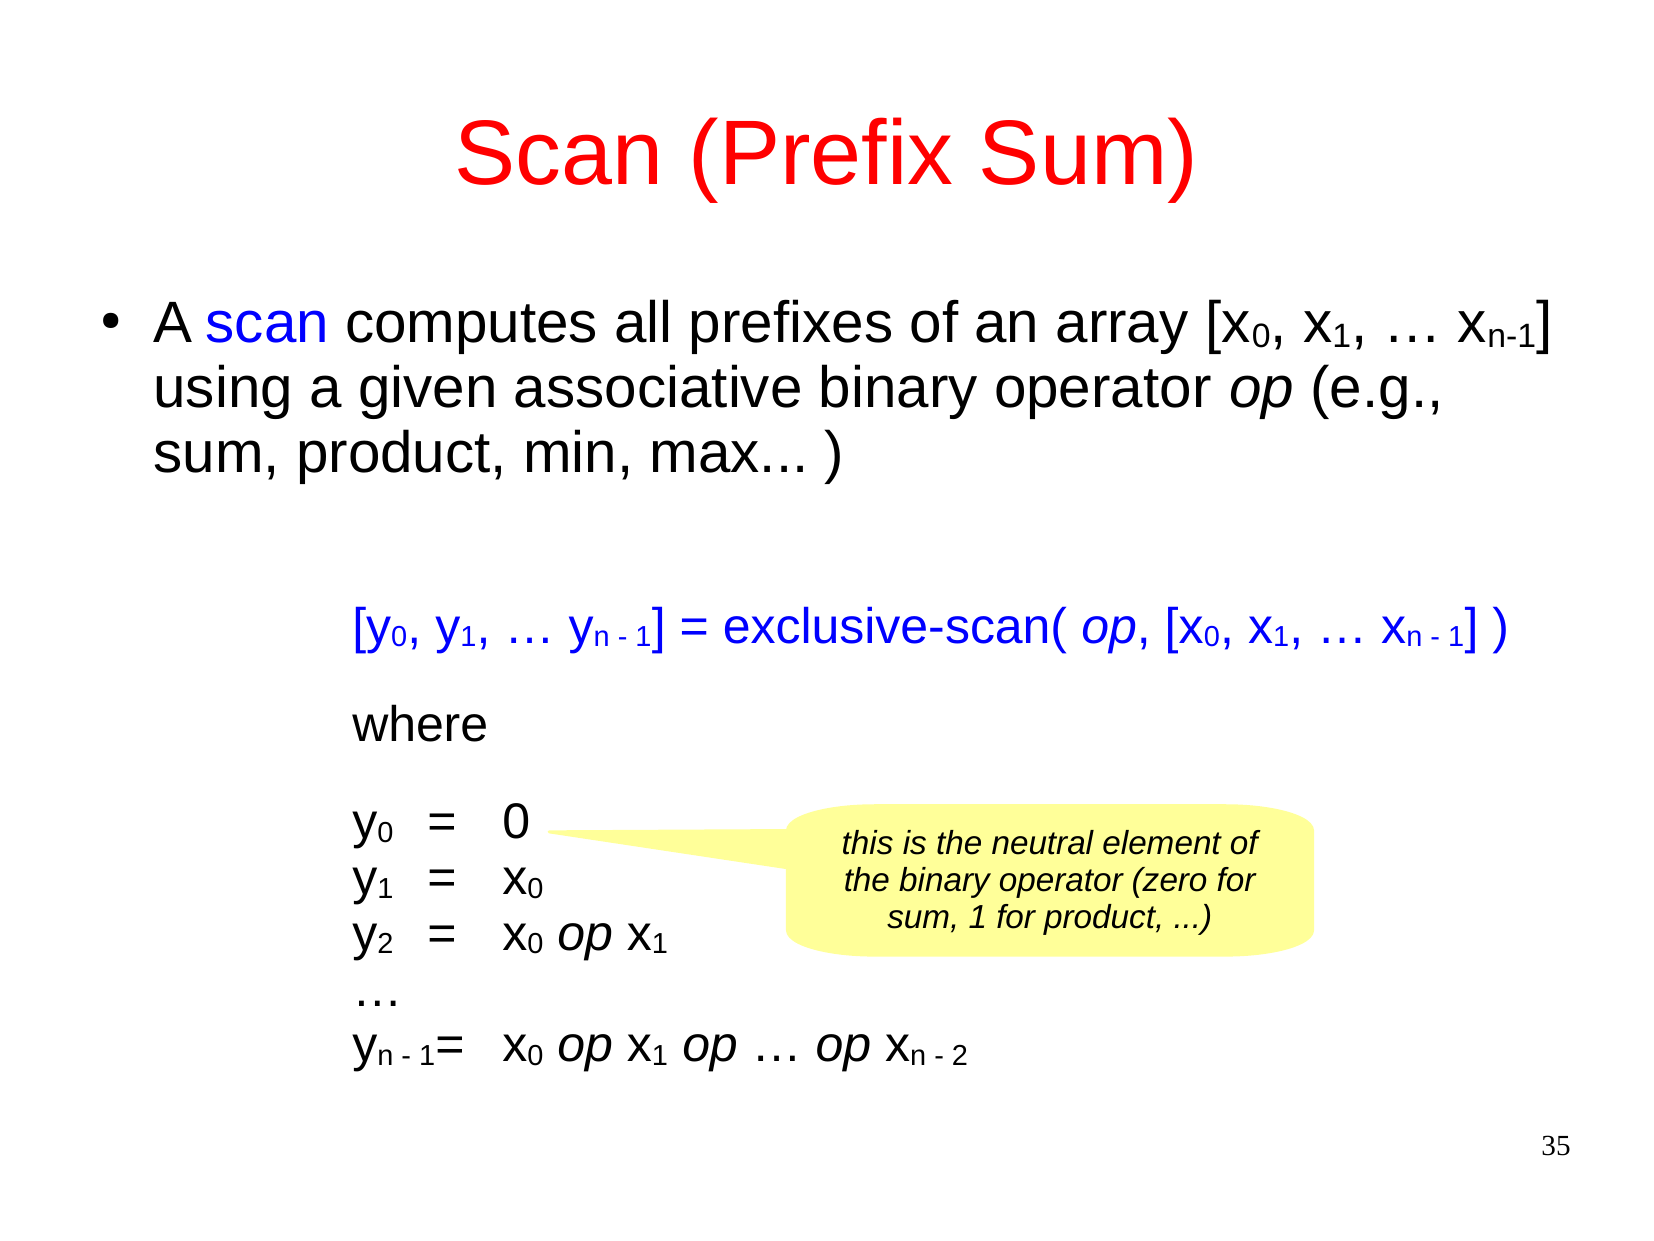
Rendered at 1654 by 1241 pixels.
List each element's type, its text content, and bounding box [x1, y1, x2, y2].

list A scan computes all prefixes of an array [x0, x1, … xn-1] using a given associative binary operator op (e.g., sum, product, min, max... ) [82, 290, 1571, 1109]
text_box this is the neutral element of the binary operator (zero for sum, 1 for product, ...) [549, 805, 1313, 956]
title Scan (Prefix Sum) [82, 49, 1571, 257]
text_box [y0, y1, … yn - 1] = exclusive-scan( op, [x0, x1, … xn - 1] ) where y0 = 0 y1 = x0 y2 = x0 op x1 … yn - 1= x0 op x1 op … op xn - 2 [337, 590, 1538, 1219]
